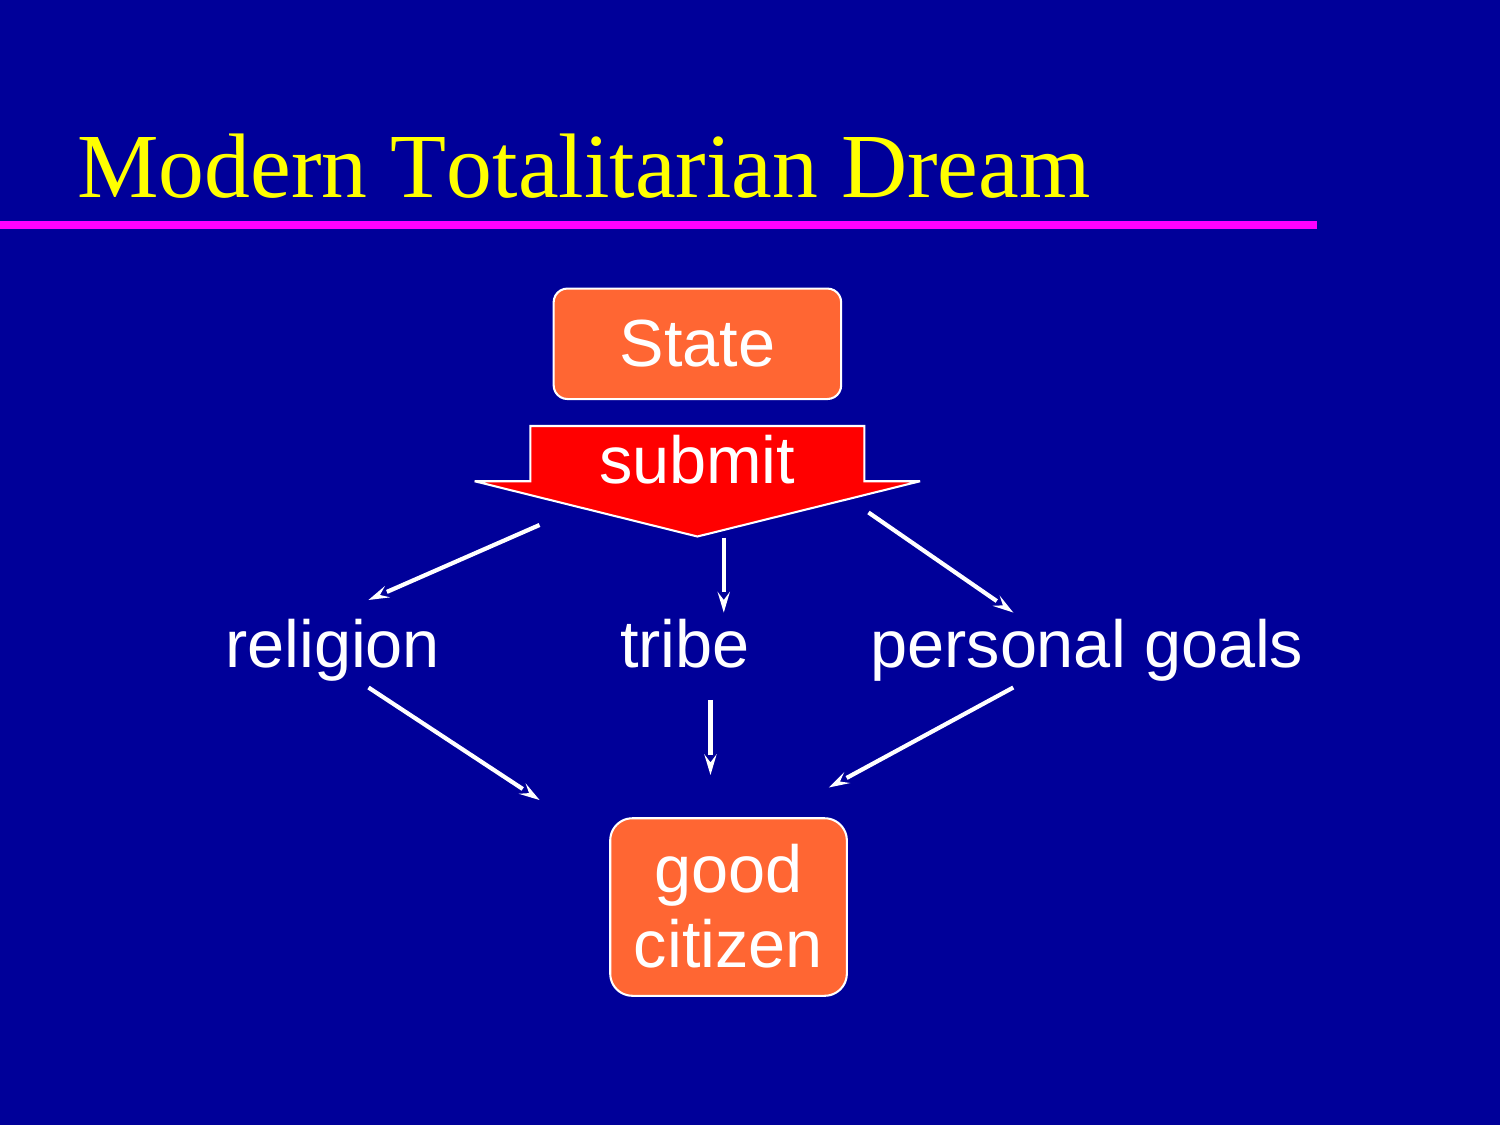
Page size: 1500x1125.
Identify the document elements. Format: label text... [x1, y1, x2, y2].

text_box good citizen [610, 818, 847, 996]
text_box State [553, 288, 842, 400]
text_box submit [474, 426, 921, 537]
text_box personal goals [855, 599, 1395, 690]
title Modern Totalitarian Dream [62, 43, 1500, 225]
text_box religion [210, 599, 527, 690]
text_box tribe [605, 599, 777, 690]
